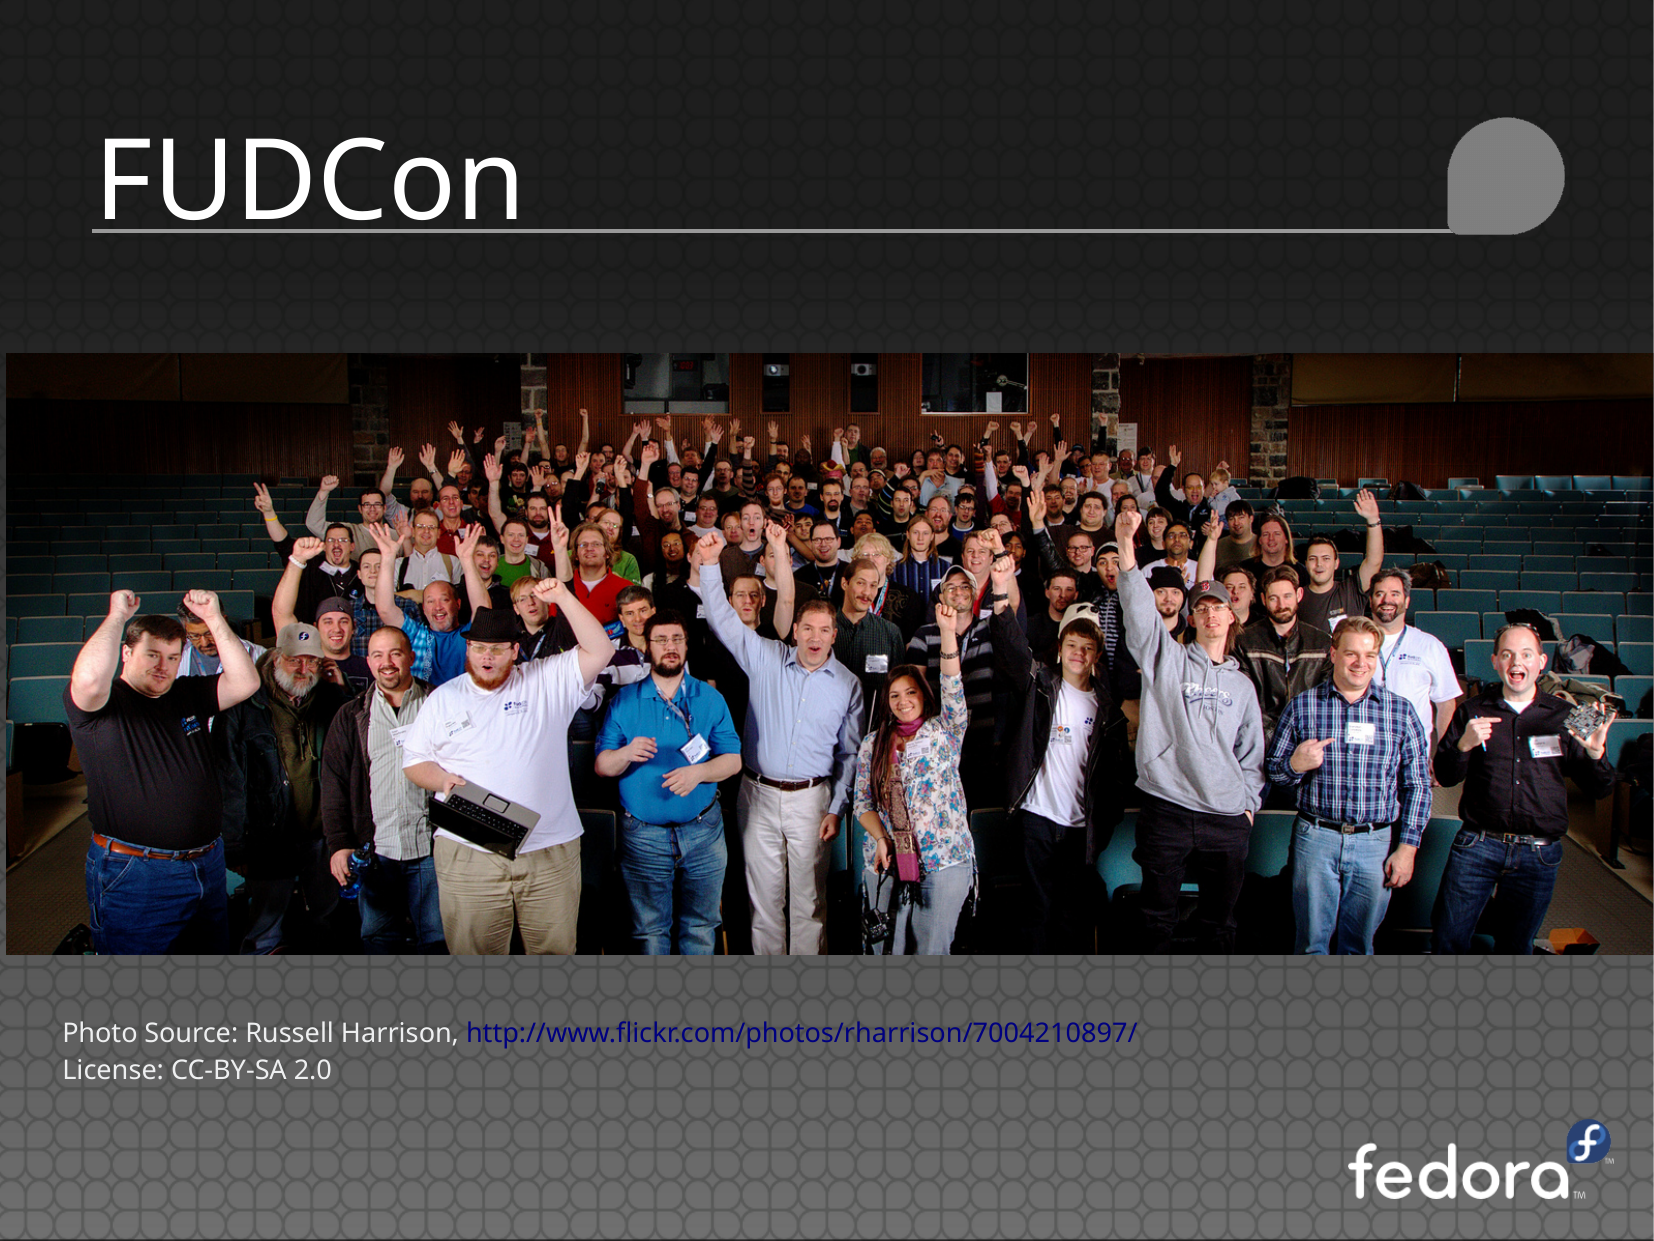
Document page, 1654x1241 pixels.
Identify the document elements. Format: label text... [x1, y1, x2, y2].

text_box Photo Source: Russell Harrison, http://www.flickr.com/photos/rharrison/7004210897/ License: CC-BY-SA 2.0 [47, 1006, 1164, 1089]
picture [0, 0, 1654, 1241]
title FUDCon [94, 100, 1426, 251]
